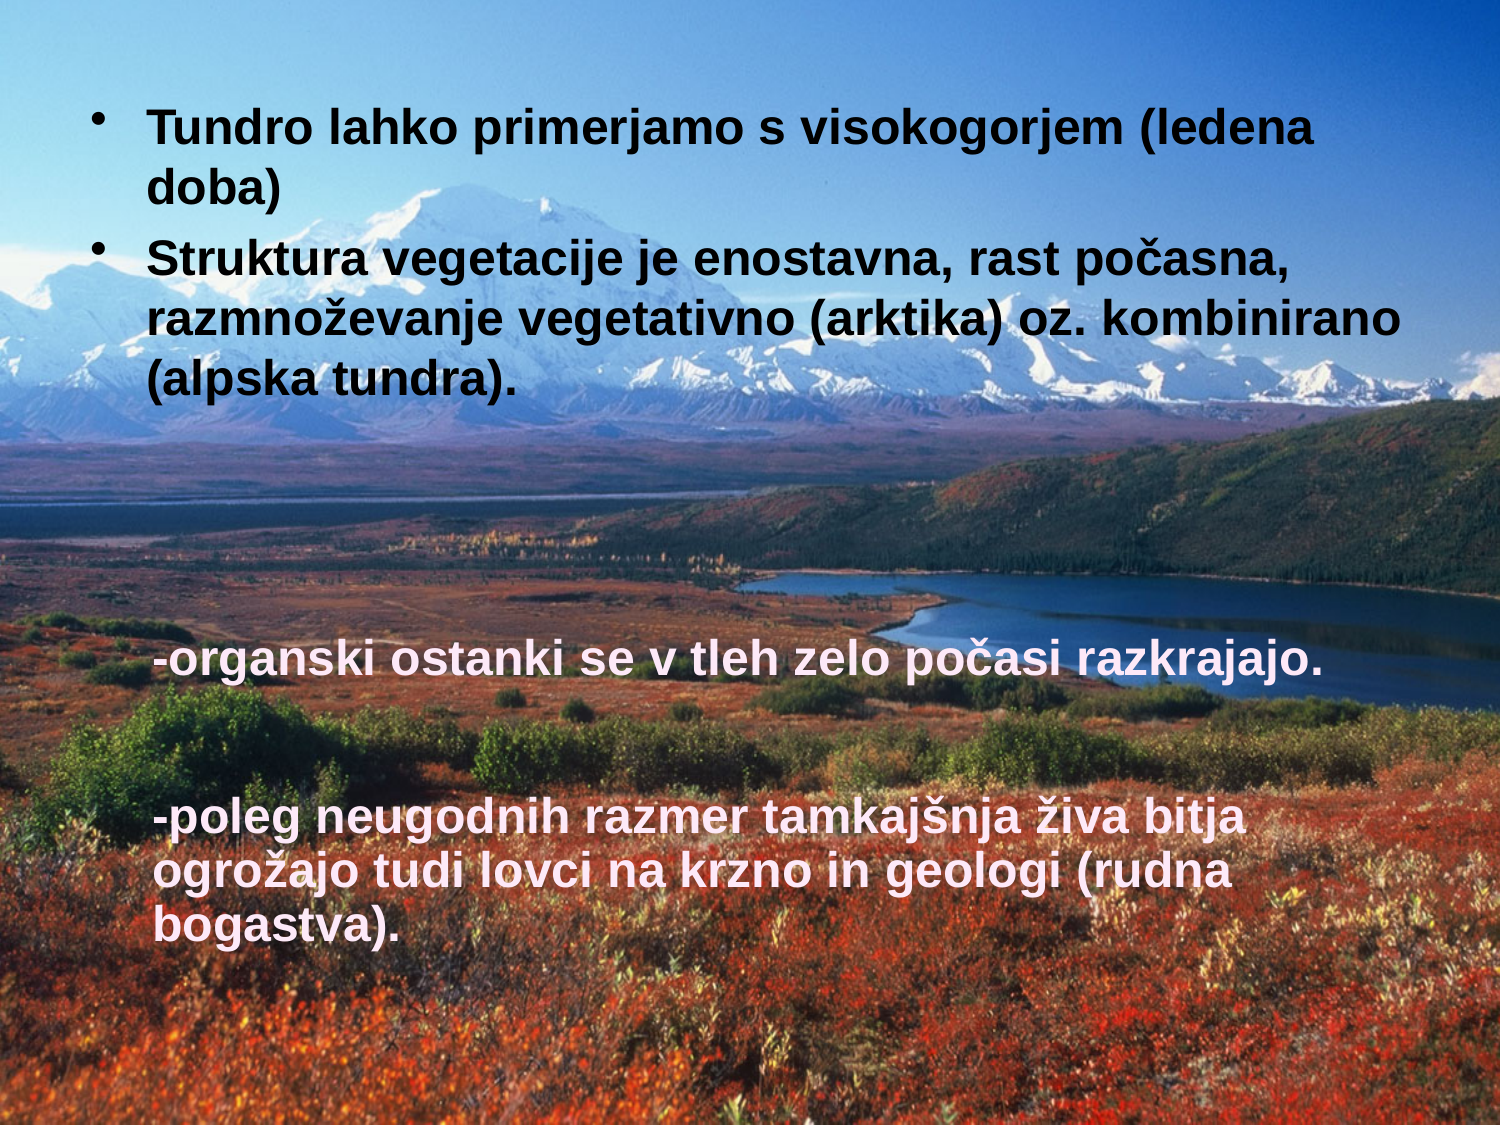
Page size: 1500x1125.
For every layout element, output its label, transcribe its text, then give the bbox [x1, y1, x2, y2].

picture [0, 0, 1500, 1125]
list Tundro lahko primerjamo s visokogorjem (ledena doba) Struktura vegetacije je enostavna, rast počasna, razmnoževanje vegetativno (arktika) oz. kombinirano (alpska tundra). [75, 87, 1425, 743]
text_box -organski ostanki se v tleh zelo počasi razkrajajo. -poleg neugodnih razmer tamkajšnja živa bitja ogrožajo tudi lovci na krzno in geologi (rudna bogastva). [137, 624, 1350, 960]
